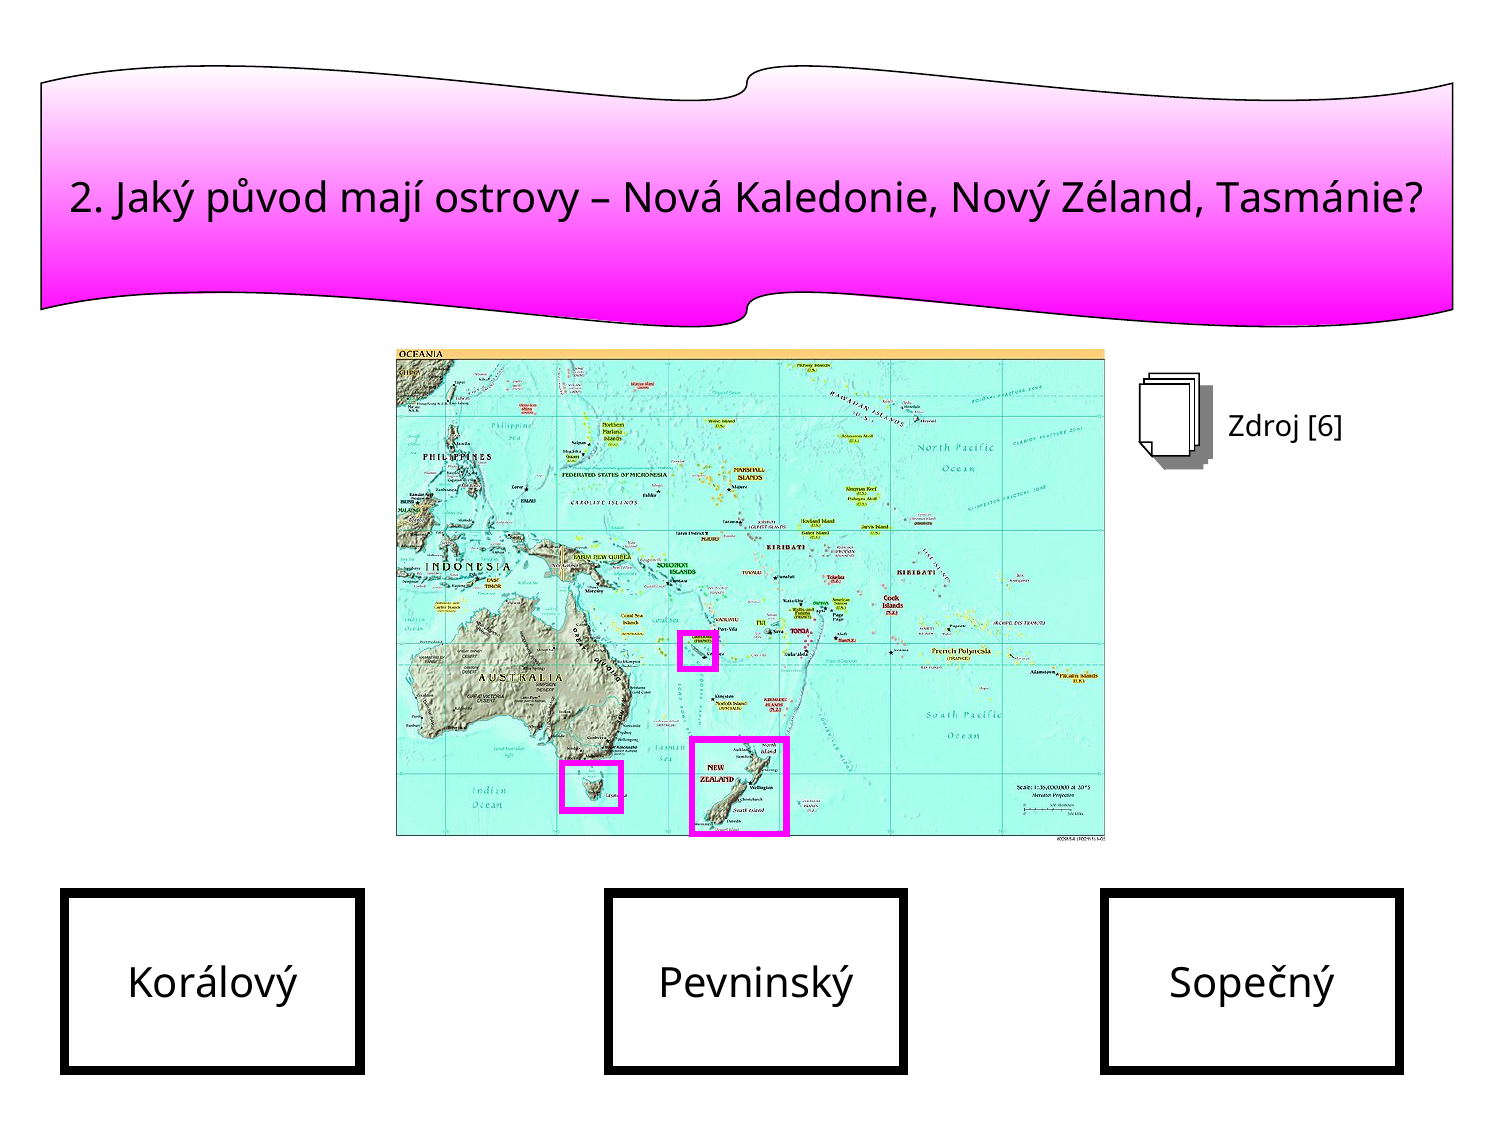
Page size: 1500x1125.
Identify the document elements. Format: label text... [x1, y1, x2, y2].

text_box Zdroj [6] [1213, 397, 1359, 453]
text_box [1139, 373, 1200, 456]
text_box Sopečný [1104, 893, 1400, 1071]
text_box Pevninský [608, 893, 904, 1071]
text_box 2. Jaký původ mají ostrovy – Nová Kaledonie, Nový Zéland, Tasmánie? [41, 65, 1453, 327]
picture [396, 349, 1105, 841]
text_box Korálový [64, 893, 361, 1071]
